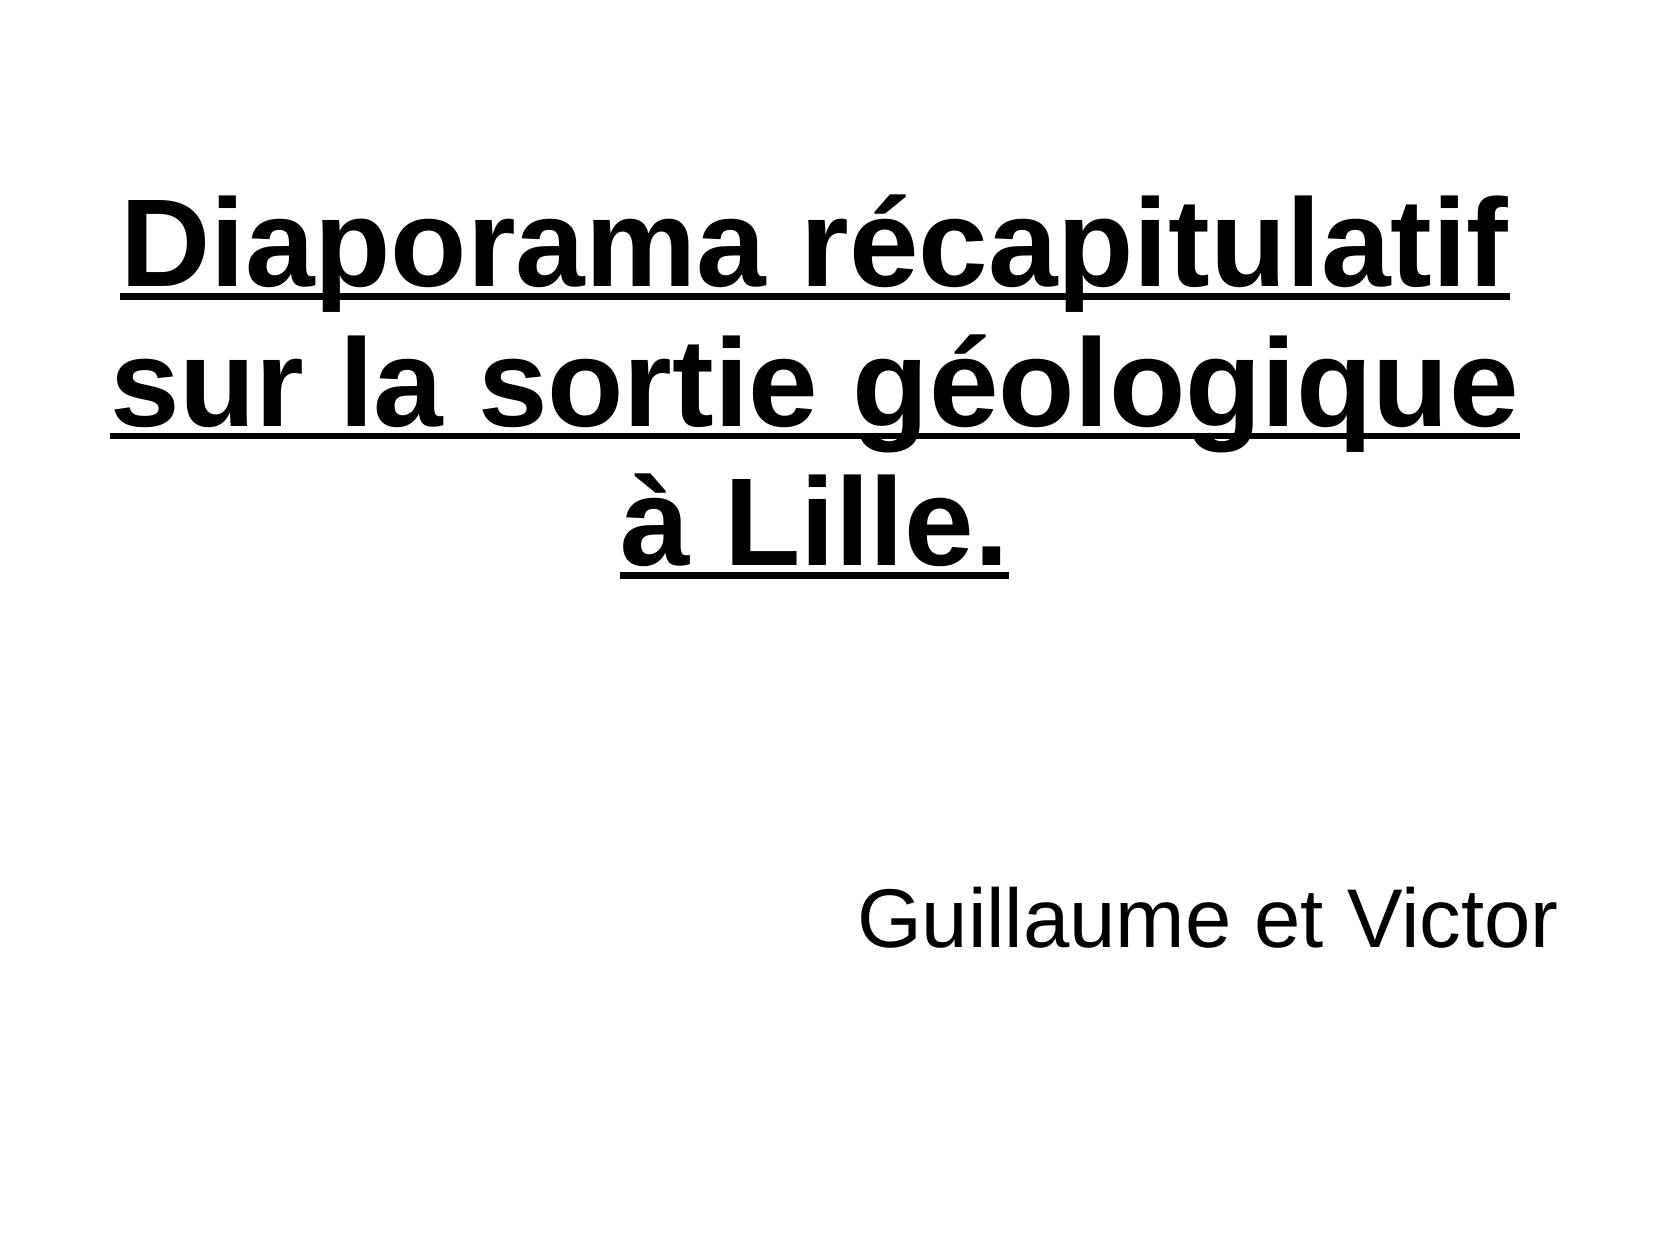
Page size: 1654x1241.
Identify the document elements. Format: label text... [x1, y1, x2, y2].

subtitle Diaporama récapitulatif sur la sortie géologique à Lille. Guillaume et Victor [70, 39, 1560, 1099]
